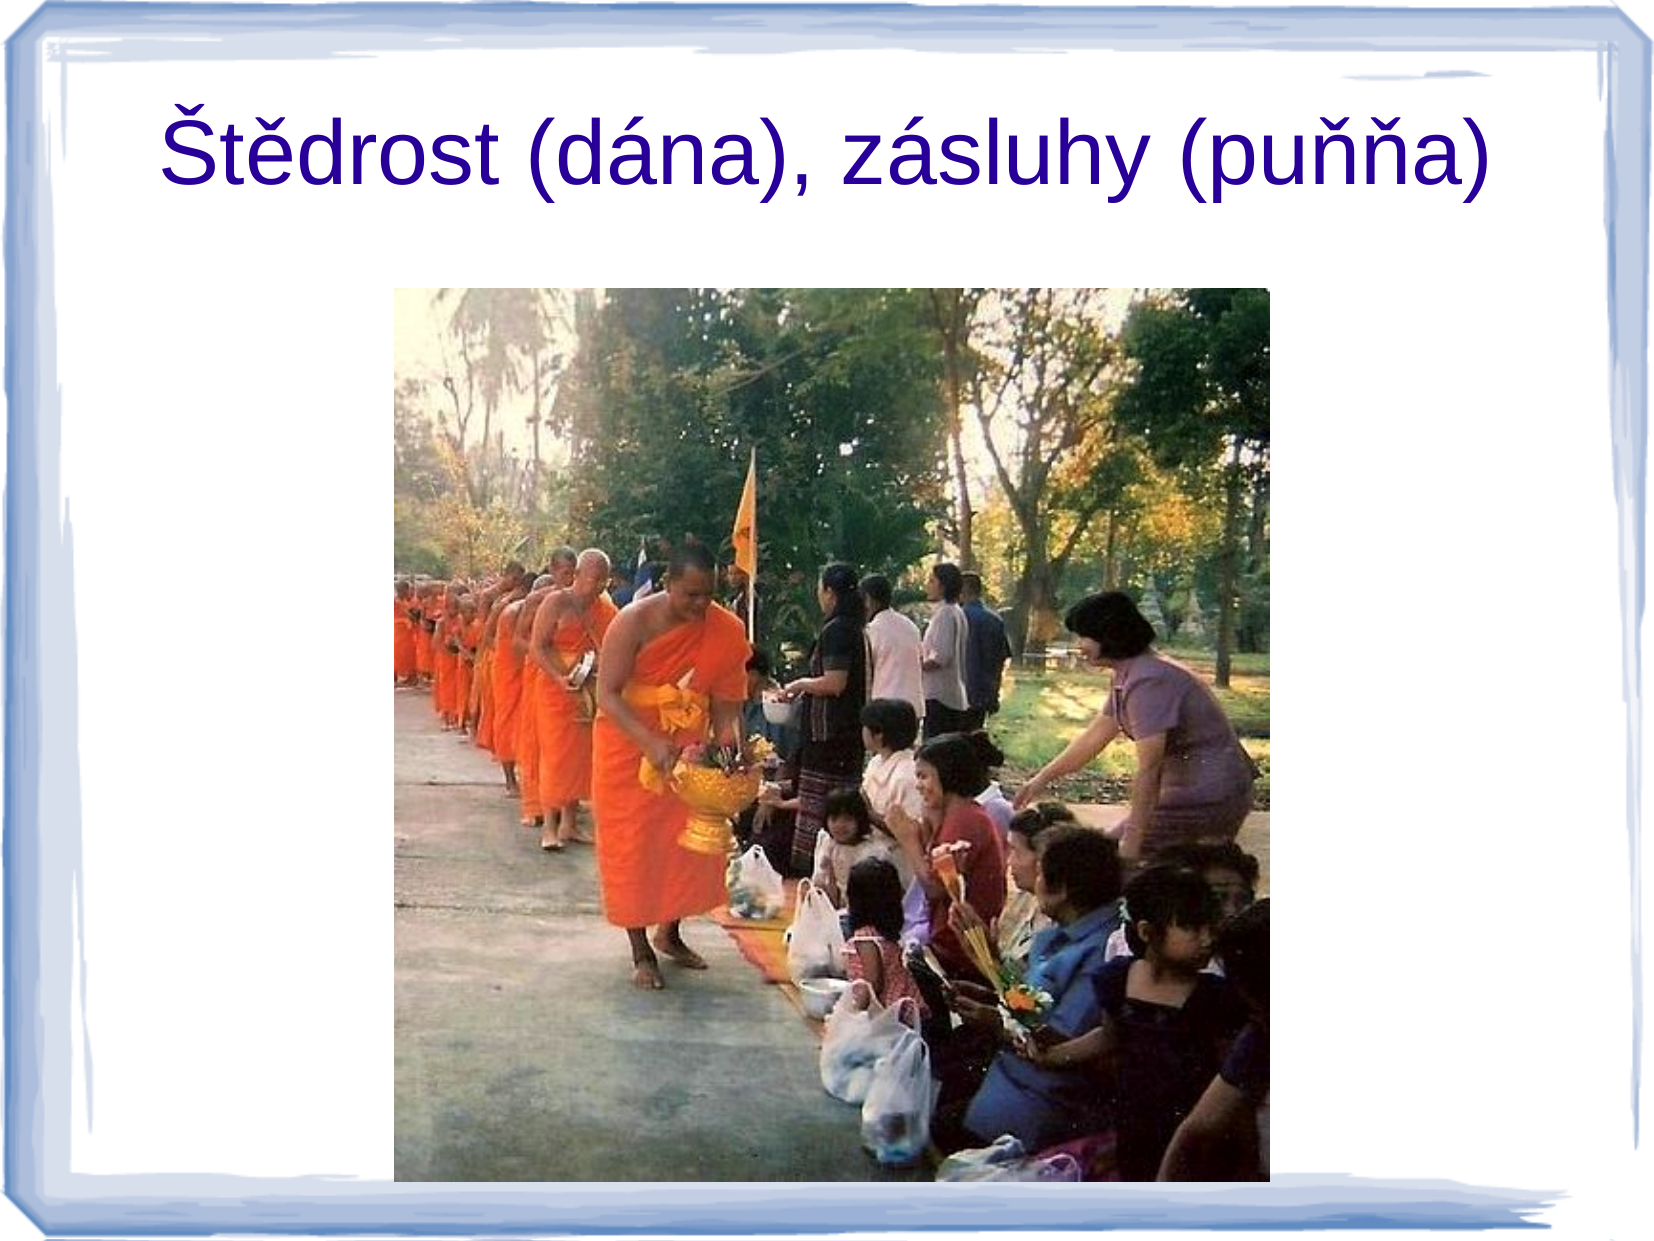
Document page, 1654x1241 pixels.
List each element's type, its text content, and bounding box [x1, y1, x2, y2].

picture [0, 0, 1654, 1241]
title Štědrost (dána), zásluhy (puňňa) [82, 49, 1571, 257]
